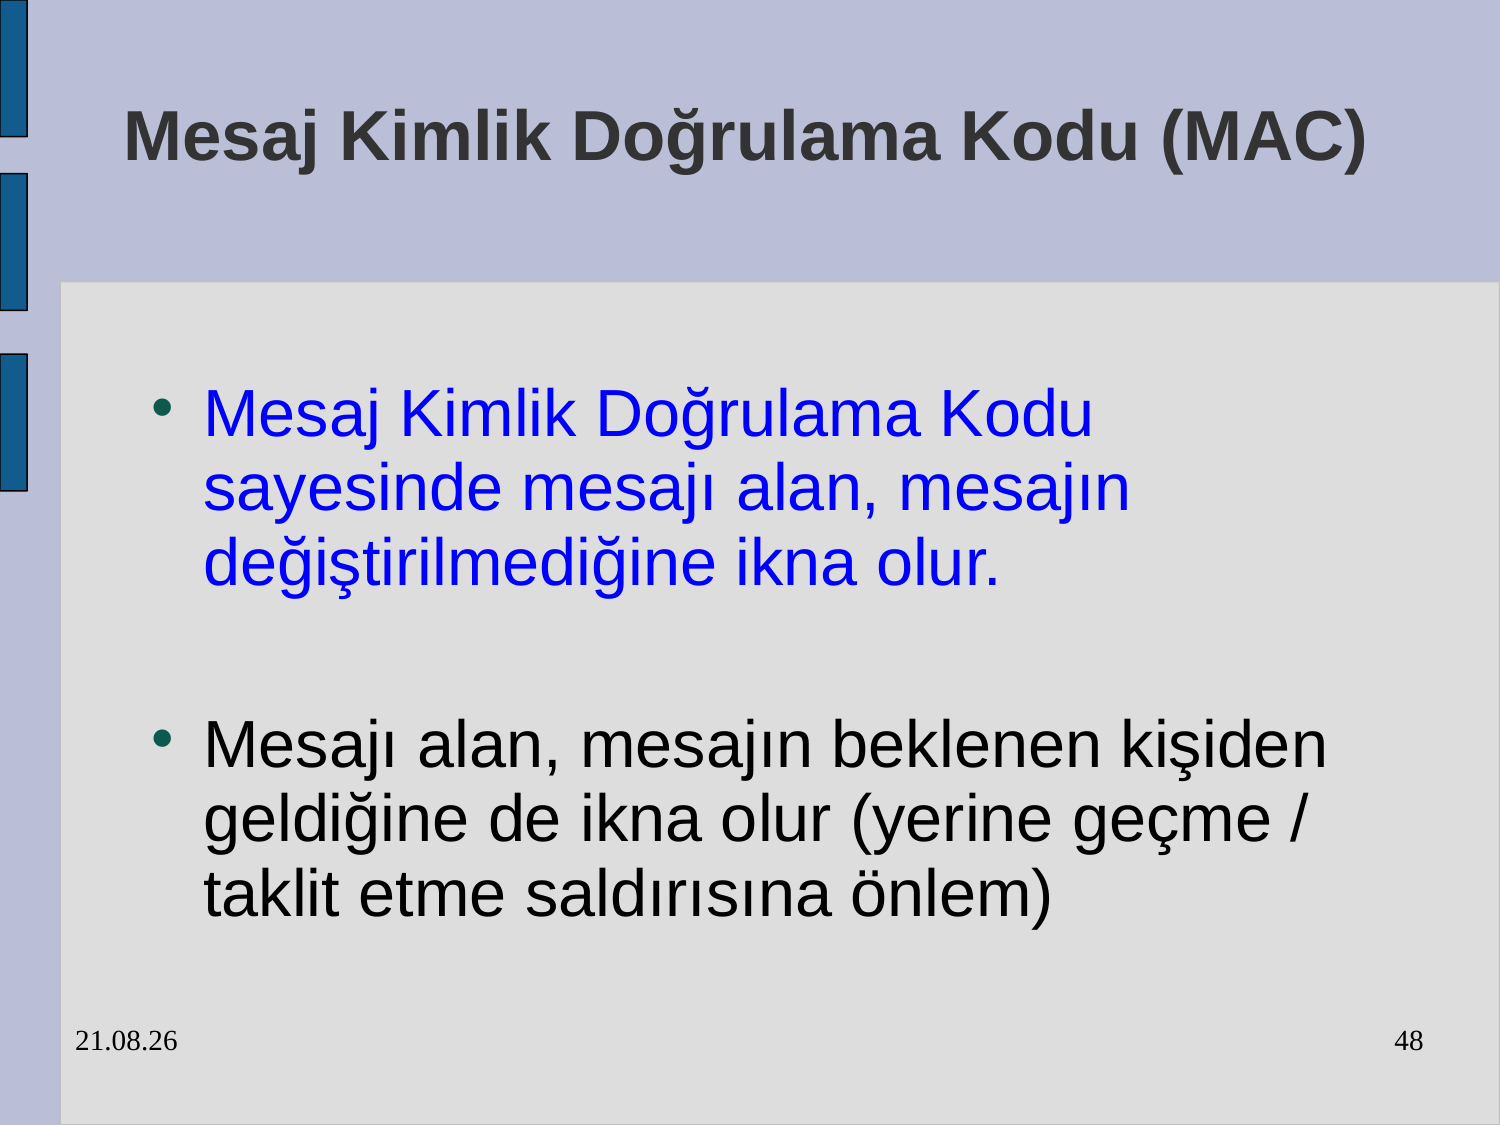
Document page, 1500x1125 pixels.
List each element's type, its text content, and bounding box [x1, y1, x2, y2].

title Mesaj Kimlik Doğrulama Kodu (MAC) [109, 85, 1477, 185]
list Mesaj Kimlik Doğrulama Kodu sayesinde mesajı alan, mesajın değiştirilmediğine ikna olur. Mesajı alan, mesajın beklenen kişiden geldiğine de ikna olur (yerine geçme / taklit etme saldırısına önlem) [117, 267, 1393, 1098]
